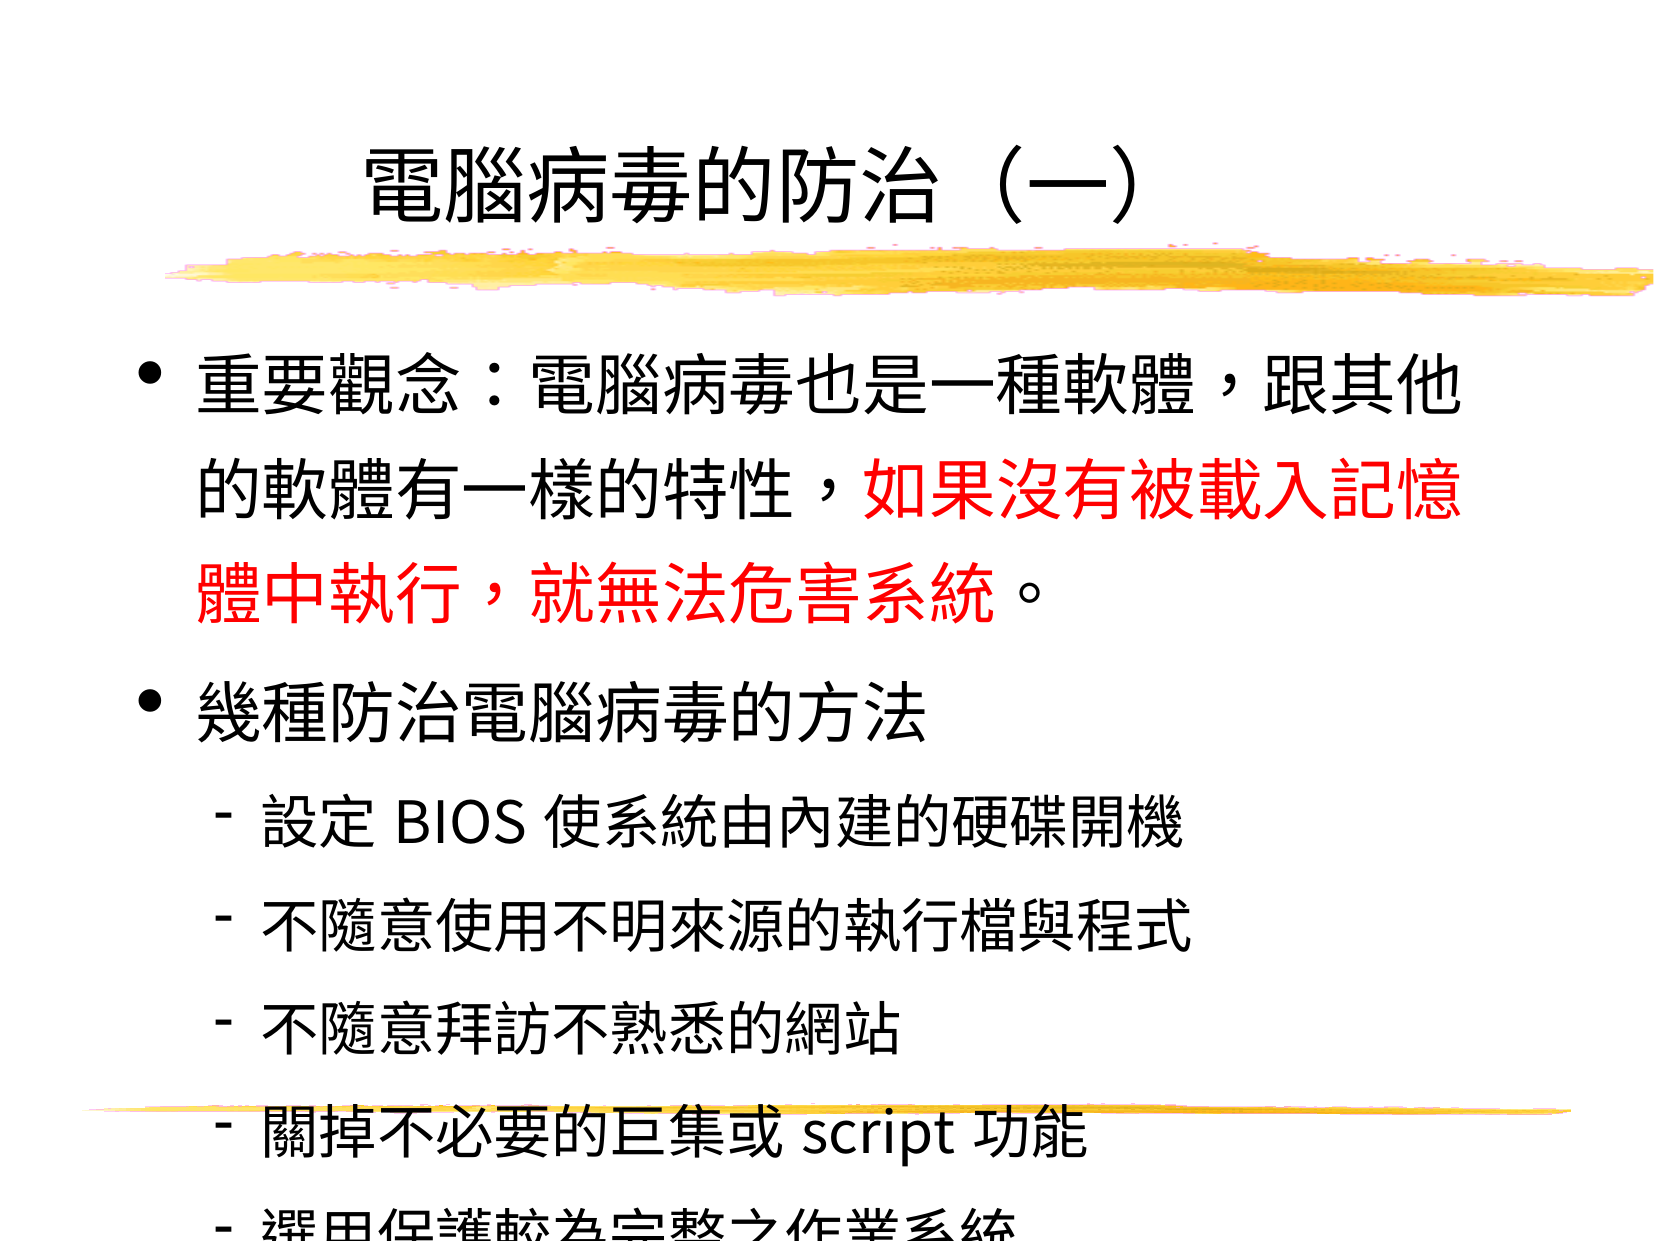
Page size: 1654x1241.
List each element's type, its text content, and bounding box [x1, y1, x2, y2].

picture [82, 1102, 124, 1117]
picture [165, 237, 1654, 308]
picture [1530, 1102, 1571, 1117]
list 重要觀念：電腦病毒也是一種軟體，跟其他的軟體有一樣的特性，如果沒有被載入記憶體中執行，就無法危害系統。 幾種防治電腦病毒的方法 設定BIOS使系統由內建的硬碟開機 不隨意使用不明來源的執行檔與程式 不隨意拜訪不熟悉的網站 關掉不必要的巨集或script功能 選用保護較為完整之作業系統 選用安全性較高的瀏覽器 [124, 316, 1530, 1182]
title 電腦病毒的防治（一） [73, 41, 1479, 249]
